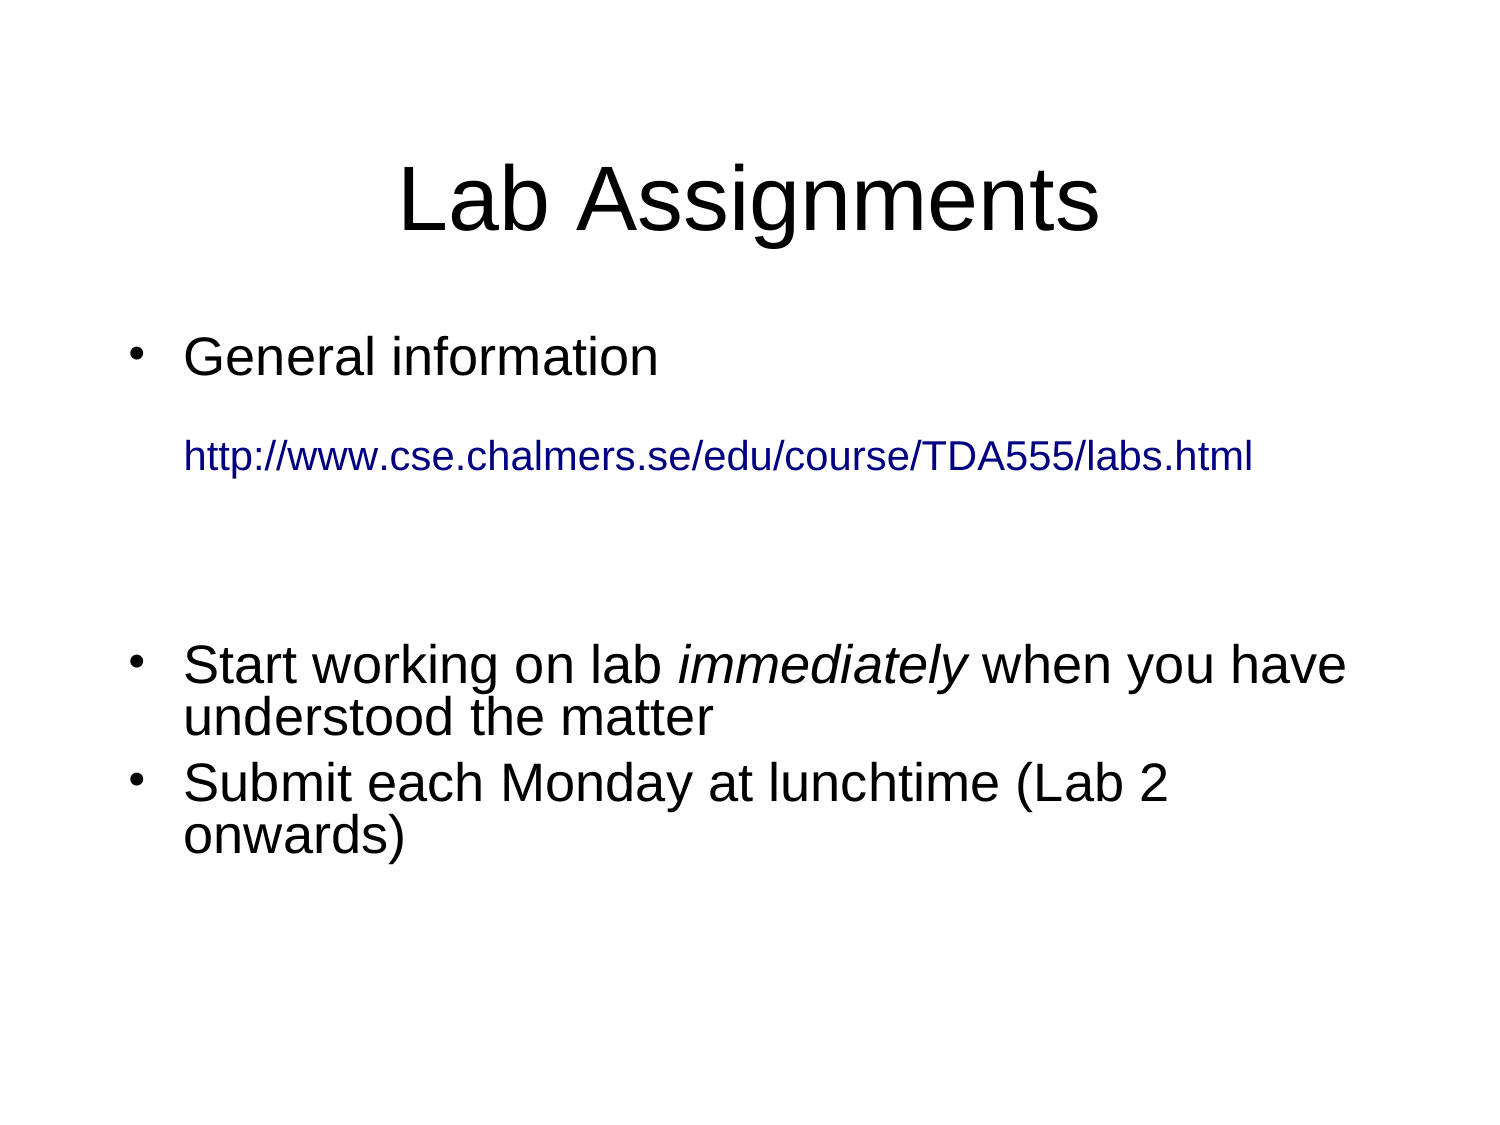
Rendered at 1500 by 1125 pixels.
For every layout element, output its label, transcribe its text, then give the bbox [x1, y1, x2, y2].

list General information http://www.cse.chalmers.se/edu/course/TDA555/labs.html Start working on lab immediately when you have understood the matter Submit each Monday at lunchtime (Lab 2 onwards) [112, 326, 1388, 1095]
title Lab Assignments [112, 99, 1388, 288]
